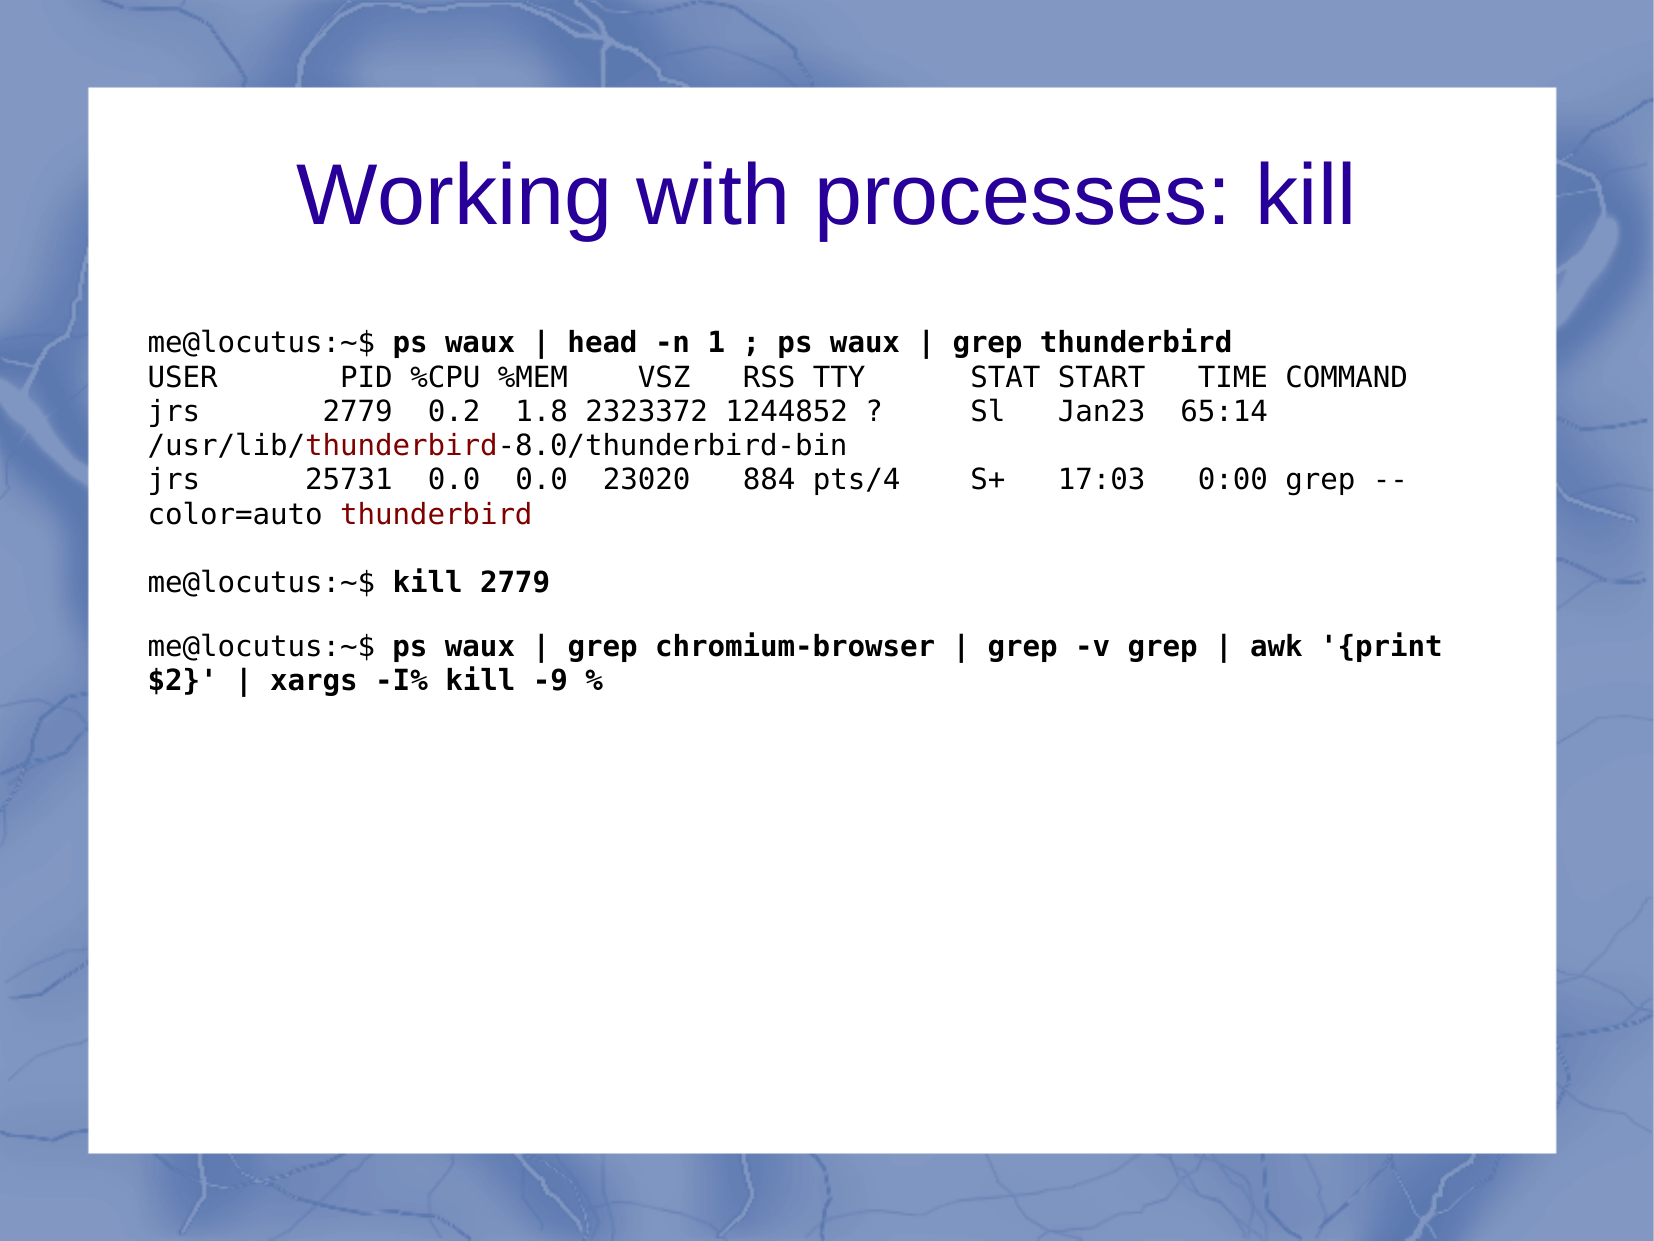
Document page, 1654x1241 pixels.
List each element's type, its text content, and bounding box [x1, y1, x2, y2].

list me@locutus:~$ ps waux | head -n 1 ; ps waux | grep thunderbird USER PID %CPU %MEM VSZ RSS TTY STAT START TIME COMMAND jrs 2779 0.2 1.8 2323372 1244852 ? Sl Jan23 65:14 /usr/lib/thunderbird-8.0/thunderbird-bin jrs 25731 0.0 0.0 23020 884 pts/4 S+ 17:03 0:00 grep --color=auto thunderbird me@locutus:~$ kill 2779 me@locutus:~$ ps waux | grep chromium-browser | grep -v grep | awk '{print $2}' | xargs -I% kill -9 % [147, 325, 1506, 1145]
title Working with processes: kill [118, 90, 1536, 298]
picture [0, 0, 1654, 1241]
